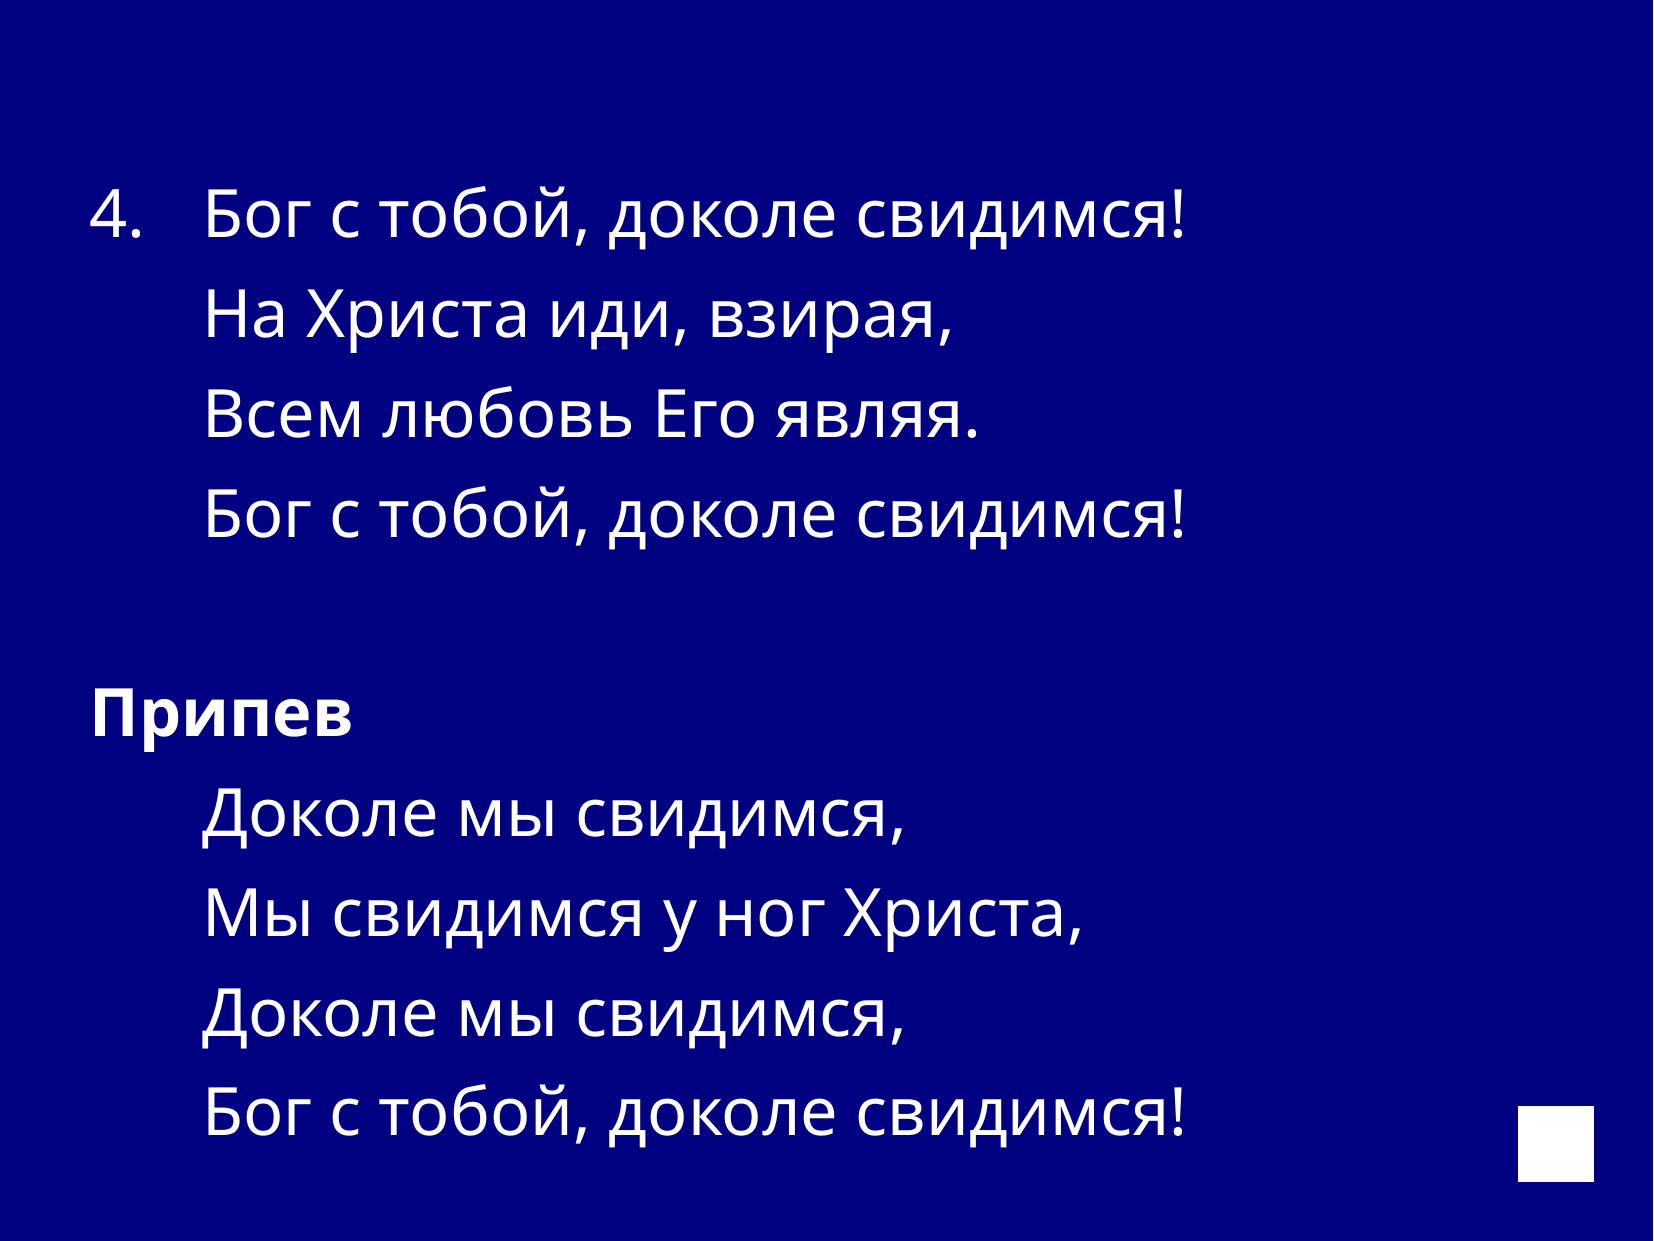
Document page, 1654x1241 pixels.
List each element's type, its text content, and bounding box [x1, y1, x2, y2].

text_box 4. Бог с тобой, доколе свидимся! На Христа иди, взирая, Всем любовь Его являя. Бог с тобой, доколе свидимся! Припев Доколе мы свидимся, Мы свидимся у ног Христа, Доколе мы свидимся, Бог с тобой, доколе свидимся! [75, 150, 1576, 1163]
text_box [1518, 1106, 1594, 1182]
